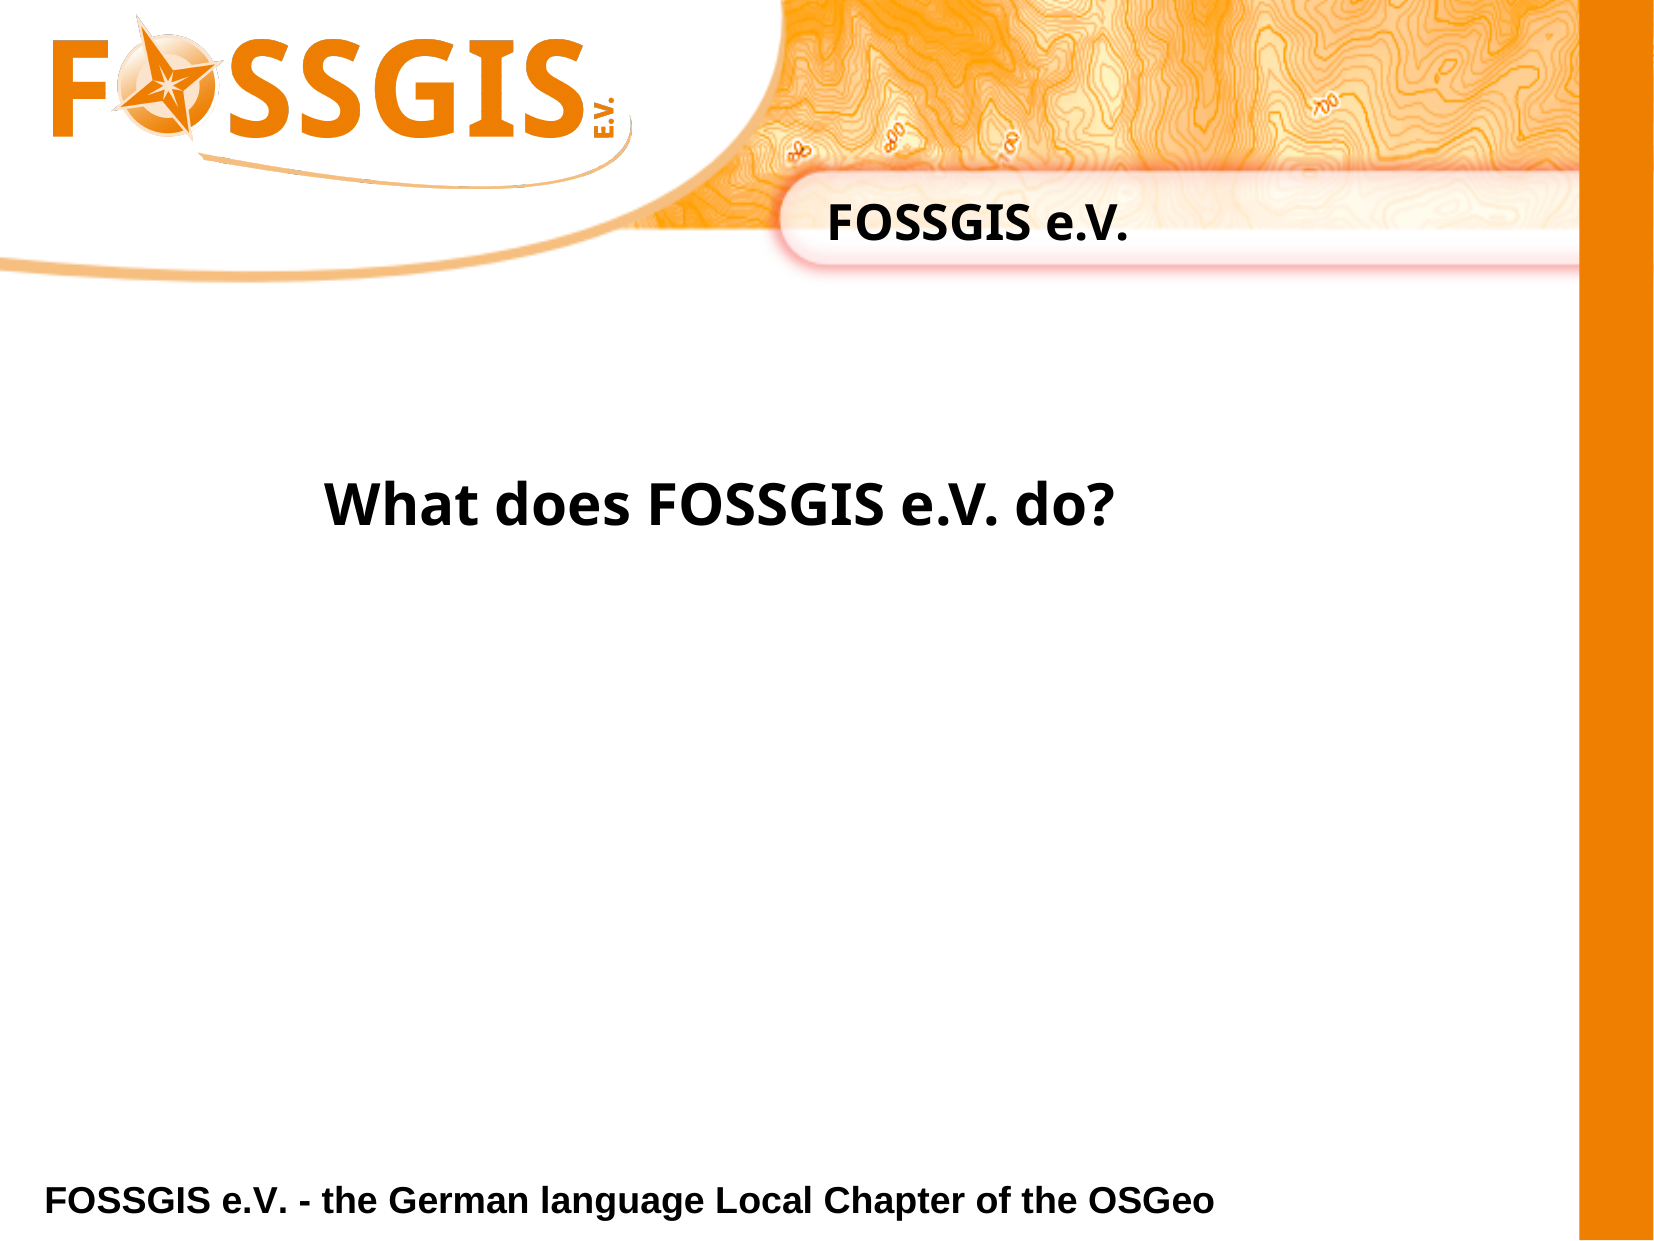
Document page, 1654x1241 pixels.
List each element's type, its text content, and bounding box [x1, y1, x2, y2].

picture [0, 0, 1579, 297]
list What does FOSSGIS e.V. do? [88, 354, 1577, 1159]
title FOSSGIS e.V. [826, 155, 1654, 288]
